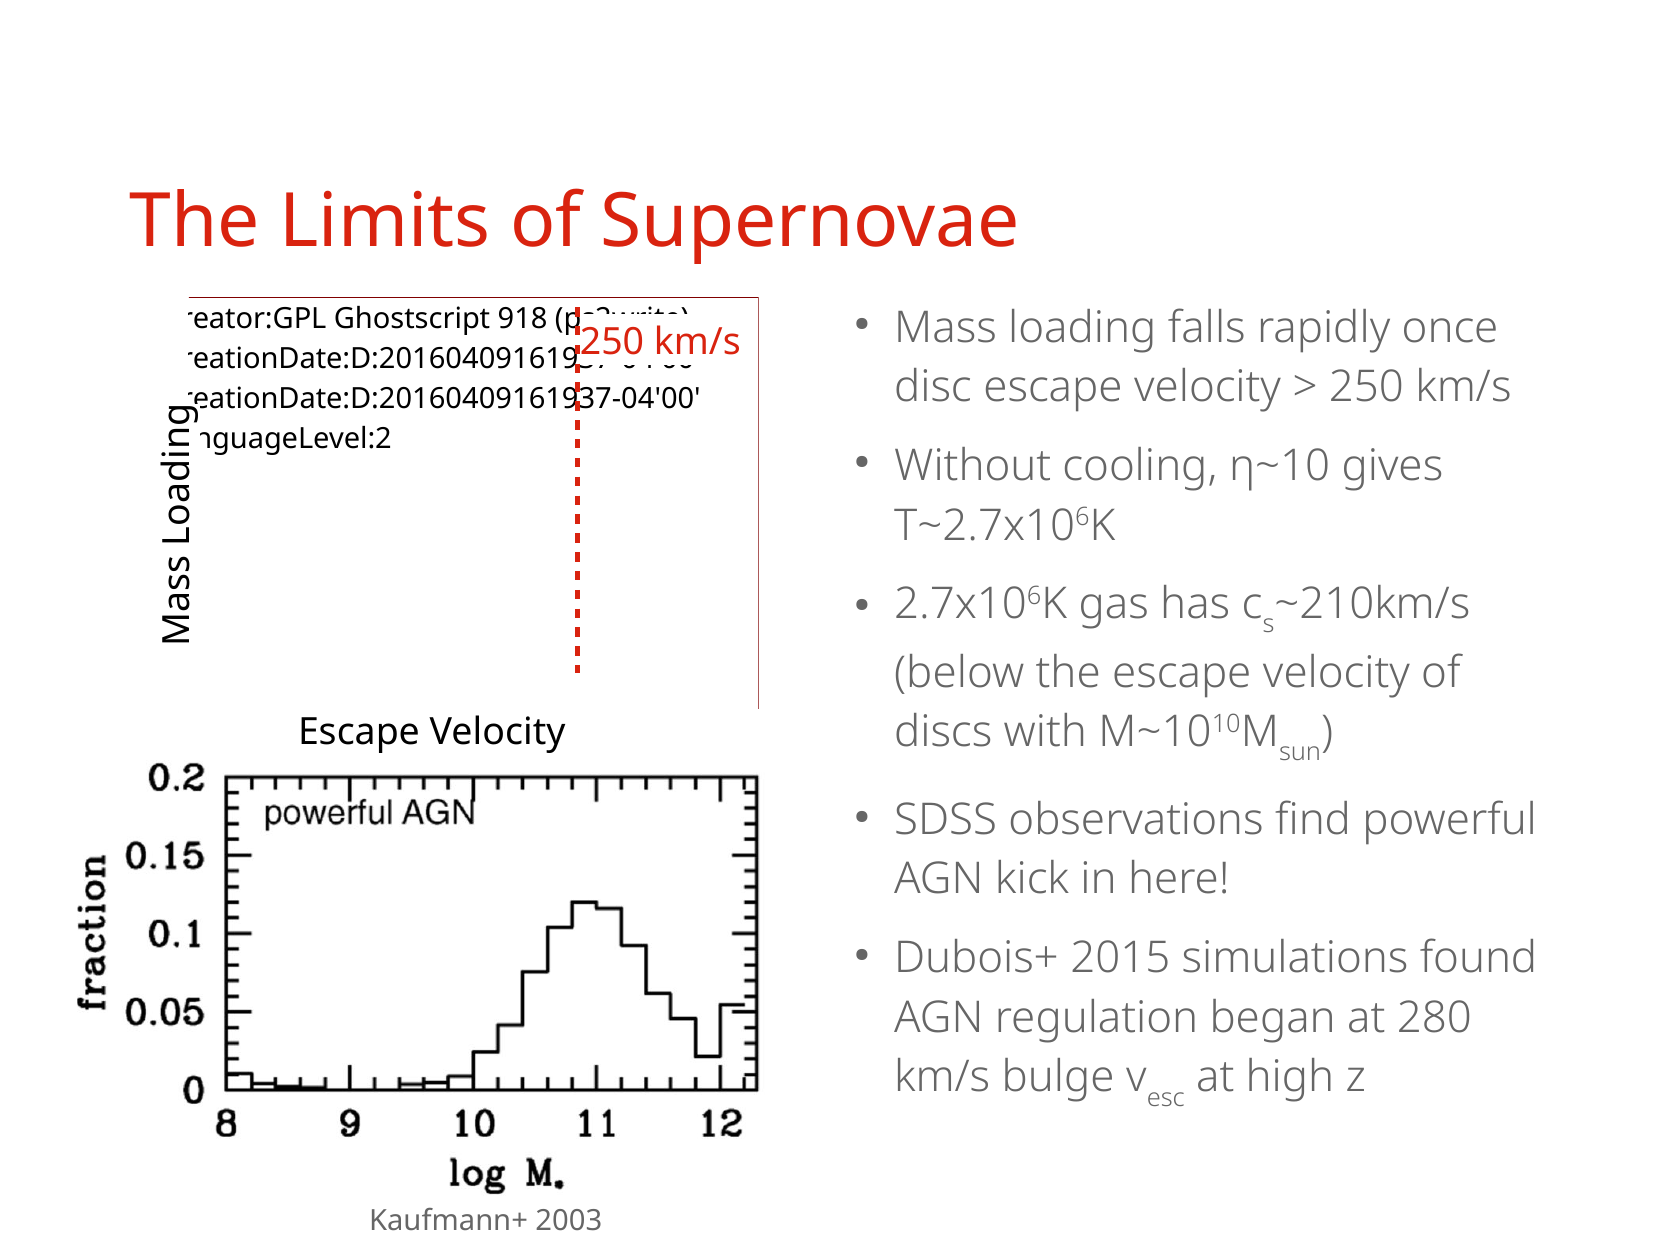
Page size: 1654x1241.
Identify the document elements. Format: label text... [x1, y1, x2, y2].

list Mass loading falls rapidly once disc escape velocity > 250 km/s Without cooling, η~10 gives T~2.7x106K 2.7x106K gas has cs~210km/s (below the escape velocity of discs with M~1010Msun) SDSS observations find powerful AGN kick in here! Dubois+ 2015 simulations found AGN regulation began at 280 km/s bulge vesc at high z [841, 295, 1548, 1123]
title The Limits of Supernovae [129, 153, 1518, 281]
picture [188, 295, 759, 709]
text_box Kaufmann+ 2003 [354, 1192, 609, 1241]
text_box Escape Velocity [283, 696, 687, 768]
picture [70, 754, 776, 1197]
text_box 250 km/s [565, 307, 768, 378]
text_box Mass Loading [141, 258, 213, 662]
